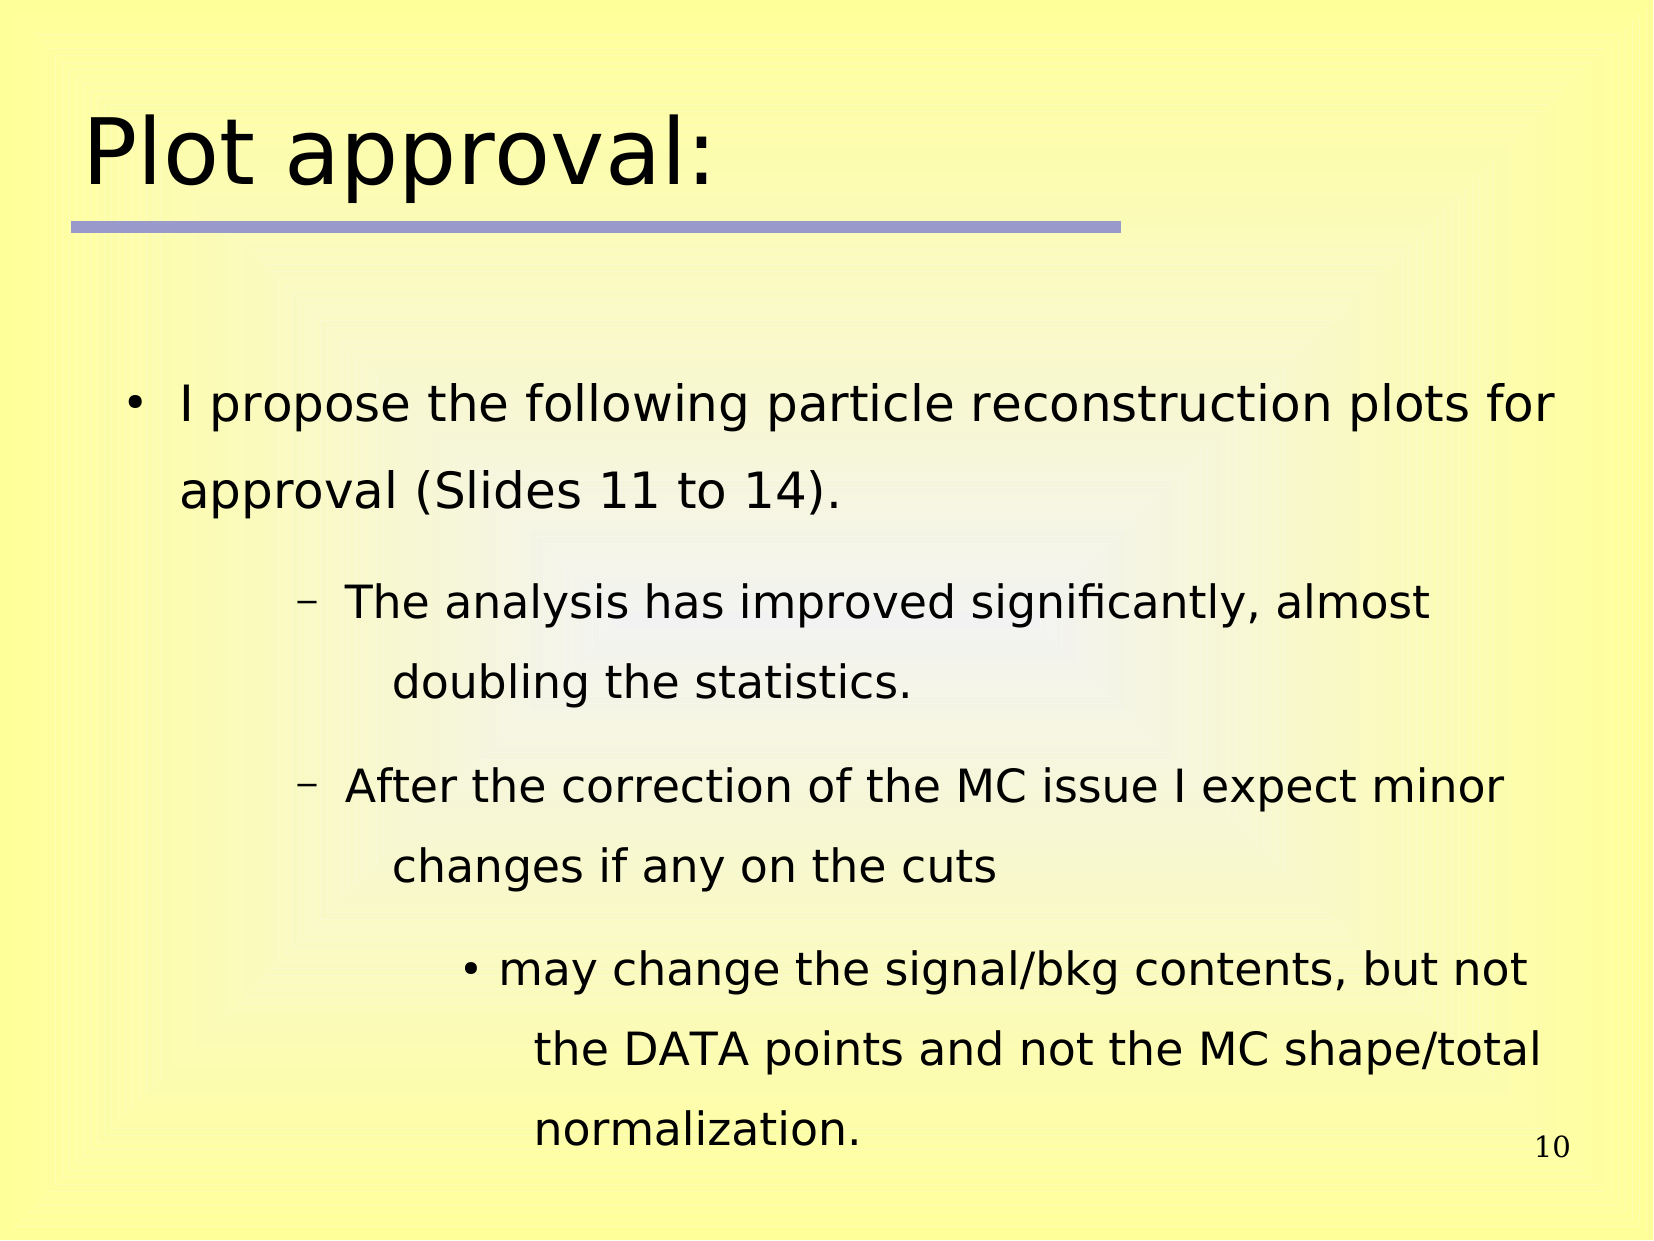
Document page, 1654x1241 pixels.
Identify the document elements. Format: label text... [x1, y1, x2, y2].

title Plot approval: [82, 49, 1571, 257]
list I propose the following particle reconstruction plots for approval (Slides 11 to 14). The analysis has improved significantly, almost doubling the statistics. After the correction of the MC issue I expect minor changes if any on the cuts may change the signal/bkg contents, but not the DATA points and not the MC shape/total normalization. [108, 345, 1601, 1241]
